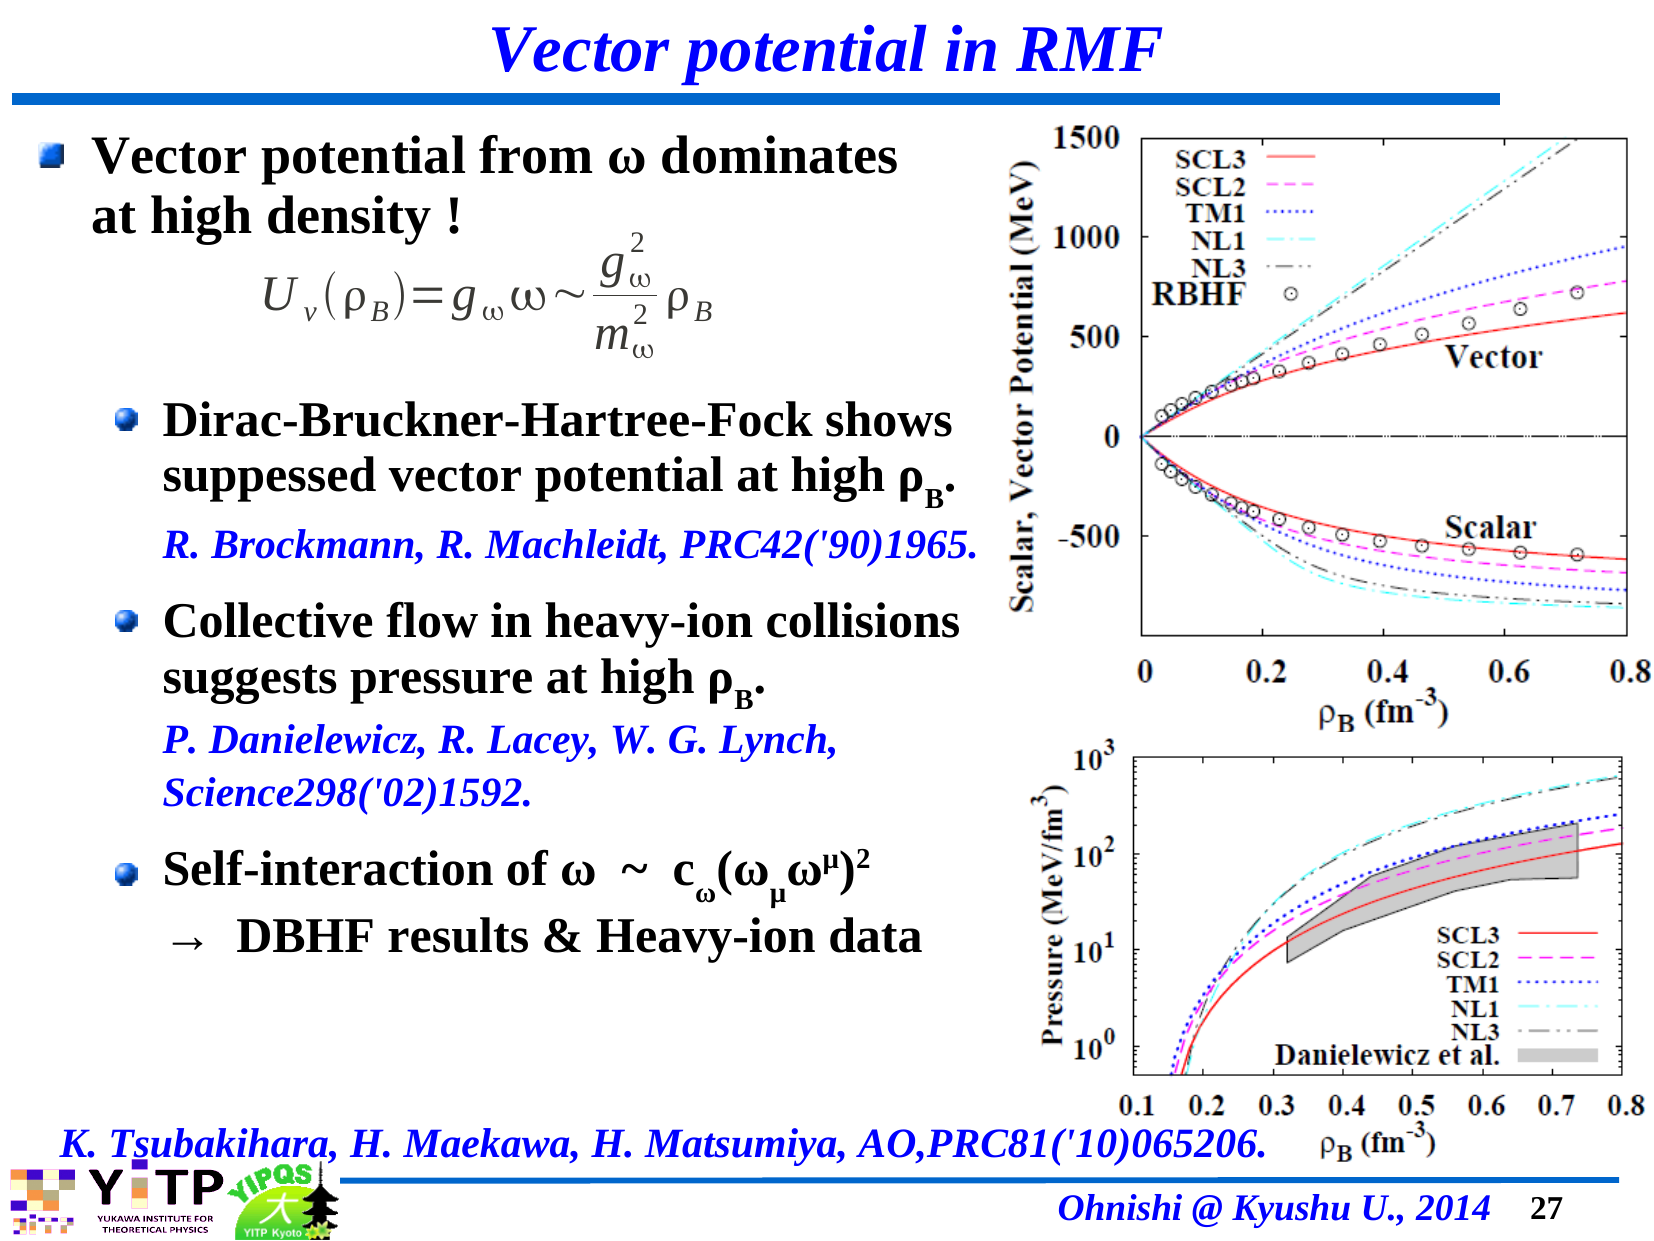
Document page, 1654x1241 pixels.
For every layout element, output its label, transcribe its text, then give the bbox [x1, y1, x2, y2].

picture [991, 112, 1654, 1166]
chart [253, 226, 719, 366]
text_box K. Tsubakihara, H. Maekawa, H. Matsumiya, AO,PRC81('10)065206. [59, 1119, 1269, 1167]
picture [0, 1154, 340, 1241]
list Vector potential from ω dominates at high density ! Dirac-Bruckner-Hartree-Fock shows suppessed vector potential at high ρB. R. Brockmann, R. Machleidt, PRC42('90)1965. Collective flow in heavy-ion collisions suggests pressure at high ρB. P. Danielewicz, R. Lacey, W. G. Lynch, Science298('02)1592. Self-interaction of ω ~ cω(ωμωμ)2 → DBHF results & Heavy-ion data [20, 124, 1016, 1137]
title Vector potential in RMF [0, 0, 1654, 99]
